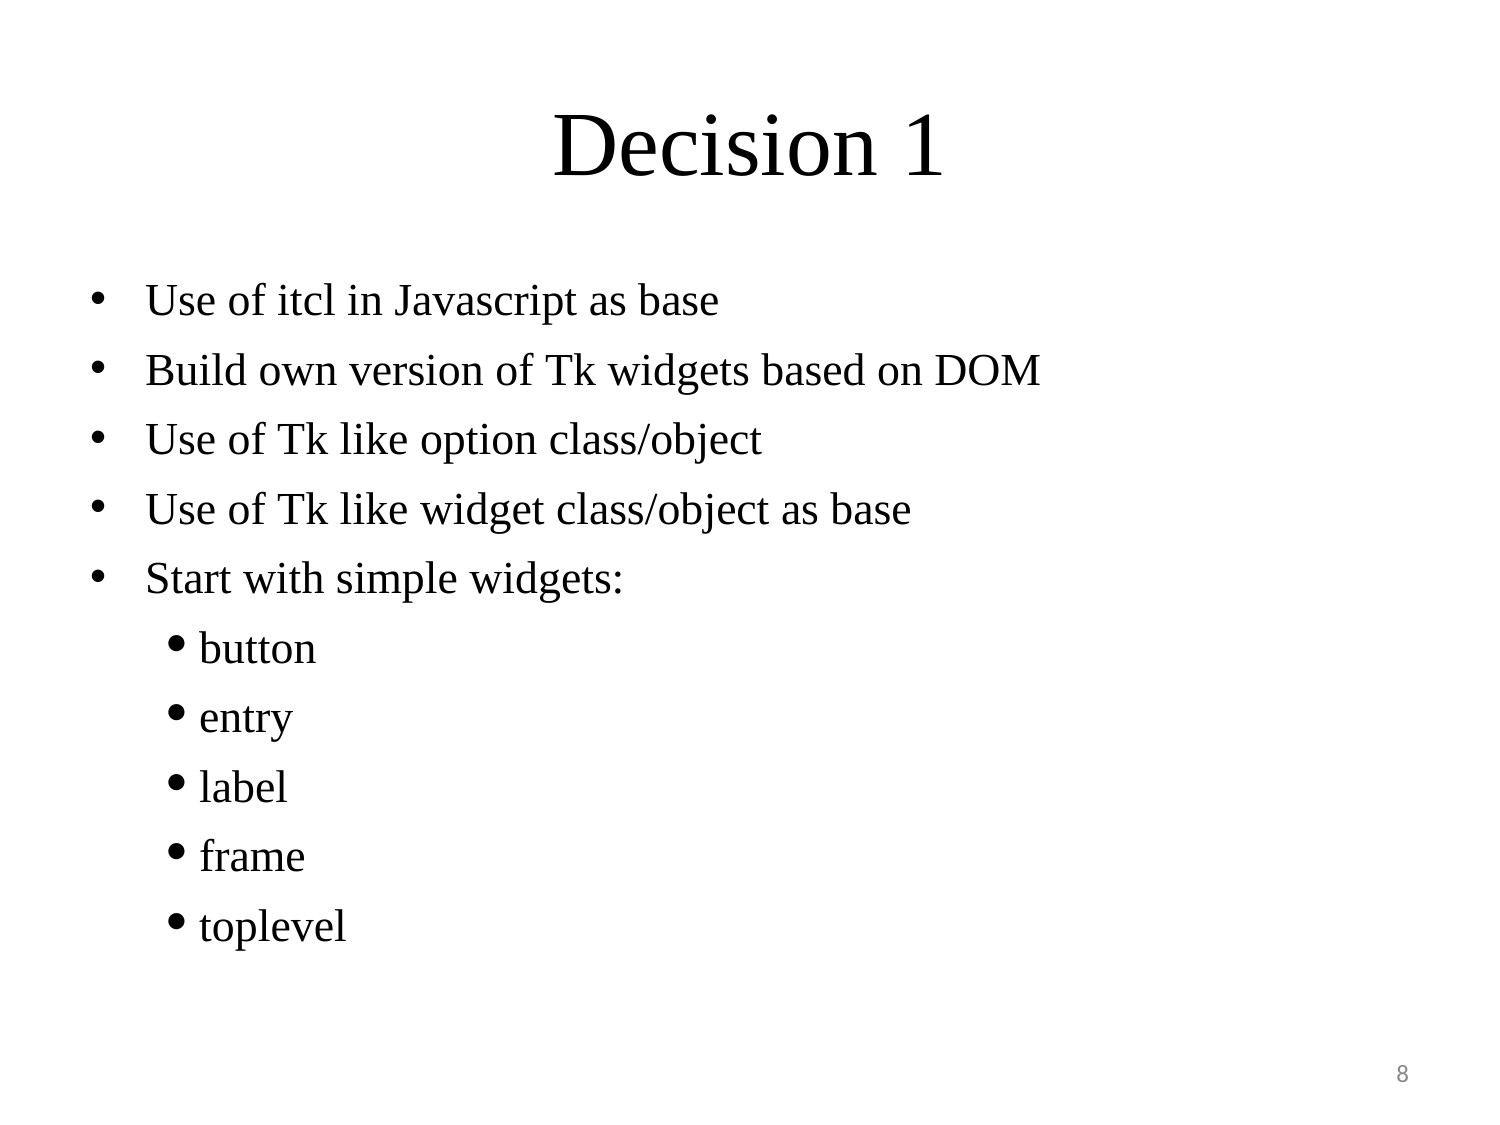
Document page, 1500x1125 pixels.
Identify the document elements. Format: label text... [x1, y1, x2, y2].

text_box Decision 1 [75, 45, 1426, 233]
text_box Use of itcl in Javascript as base Build own version of Tk widgets based on DOM Use of Tk like option class/object Use of Tk like widget class/object as base Start with simple widgets: button entry label frame toplevel [75, 262, 1426, 1005]
